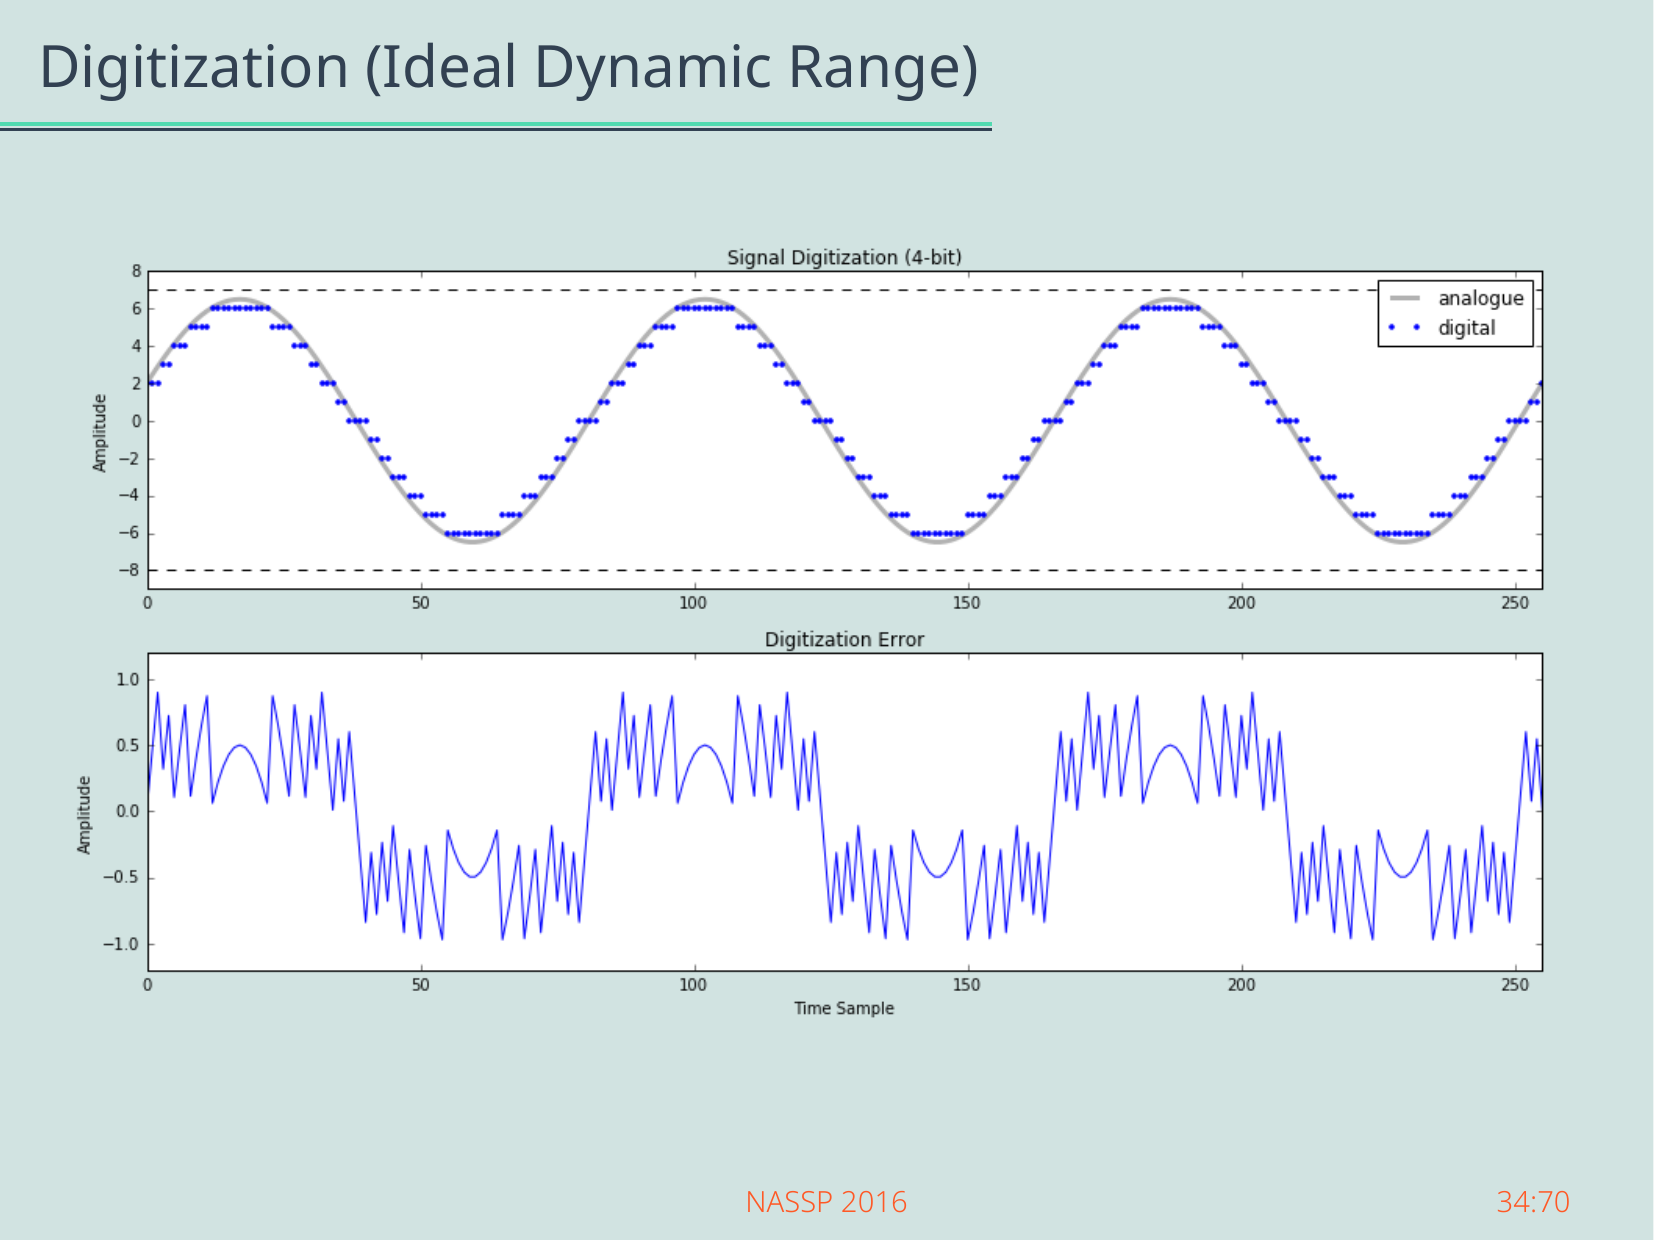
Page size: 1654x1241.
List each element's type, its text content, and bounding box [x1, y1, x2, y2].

text_box Digitization (Ideal Dynamic Range) [23, 17, 1063, 103]
picture [68, 238, 1553, 1027]
